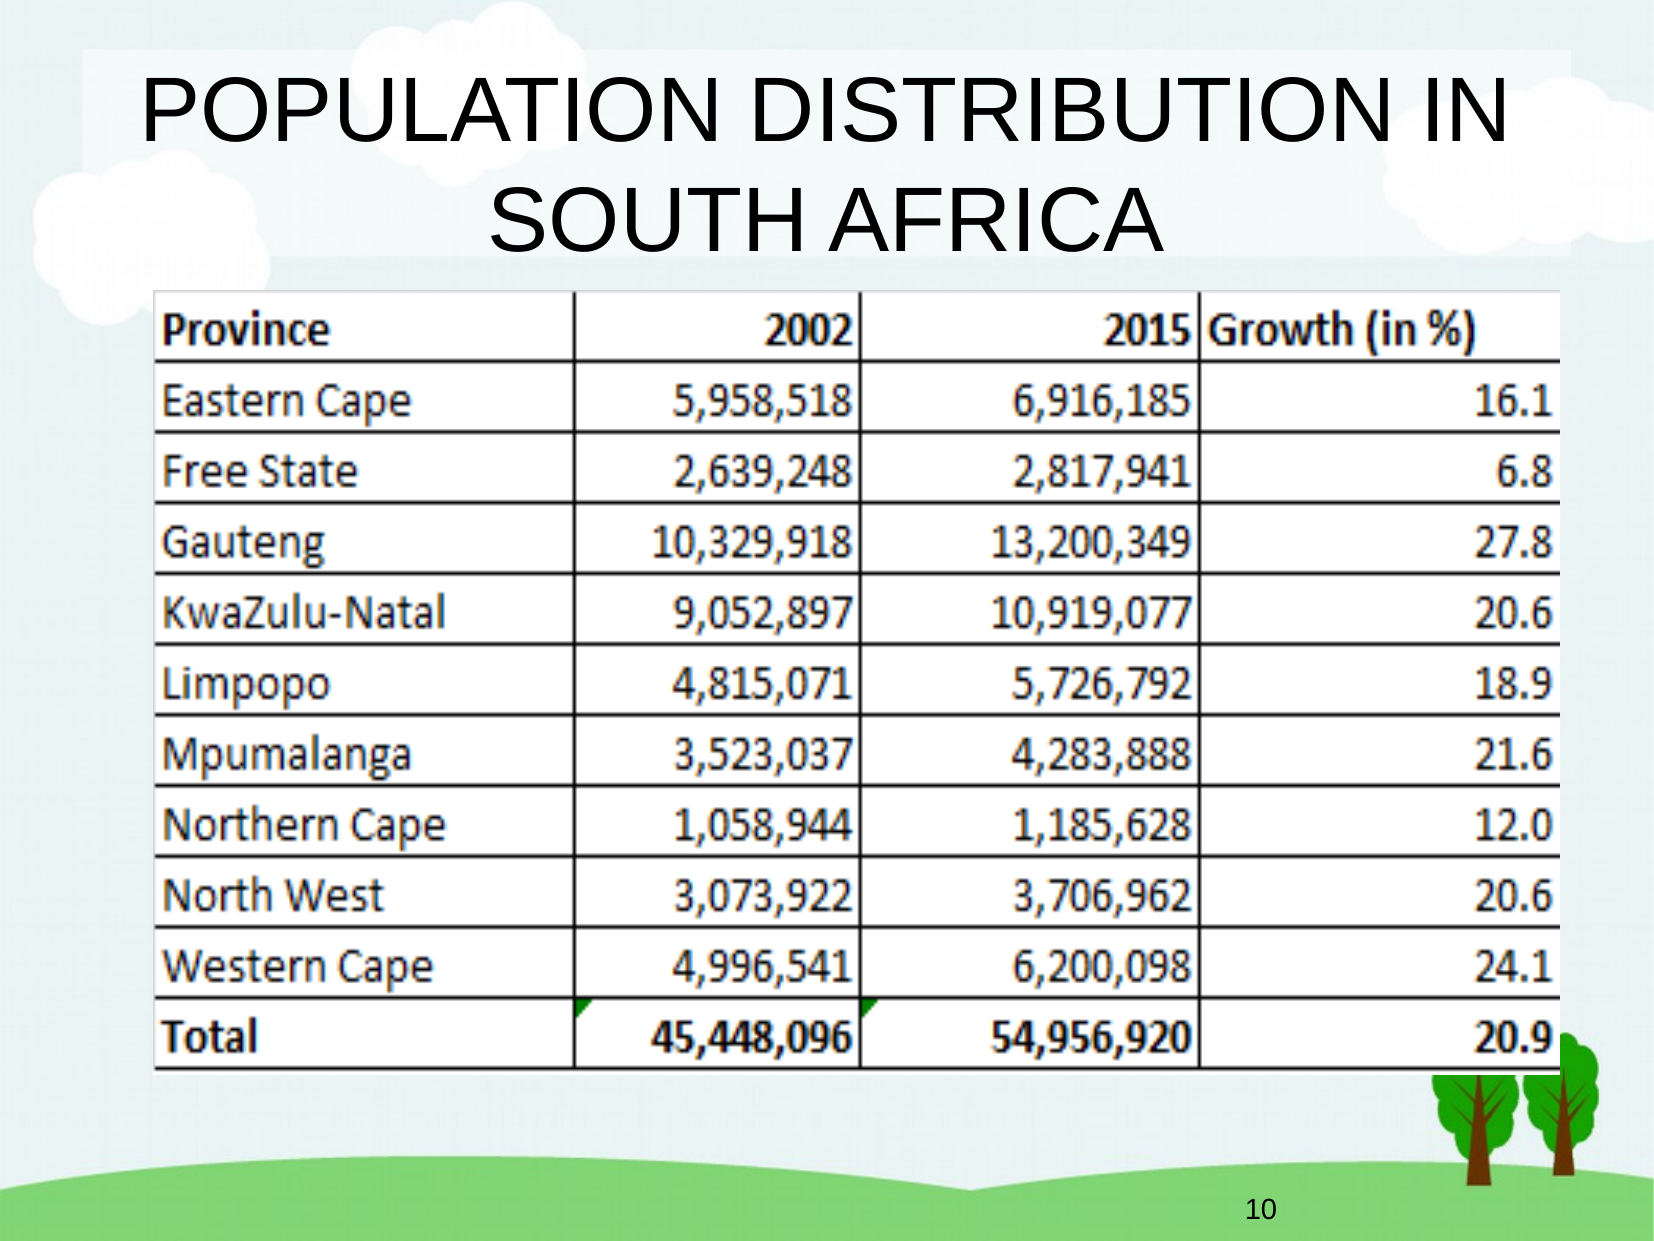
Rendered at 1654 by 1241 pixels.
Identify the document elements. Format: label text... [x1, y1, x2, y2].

picture [153, 290, 1560, 1075]
text_box [1244, 1190, 1630, 1241]
title POPULATION DISTRIBUTION IN SOUTH AFRICA [82, 49, 1571, 257]
